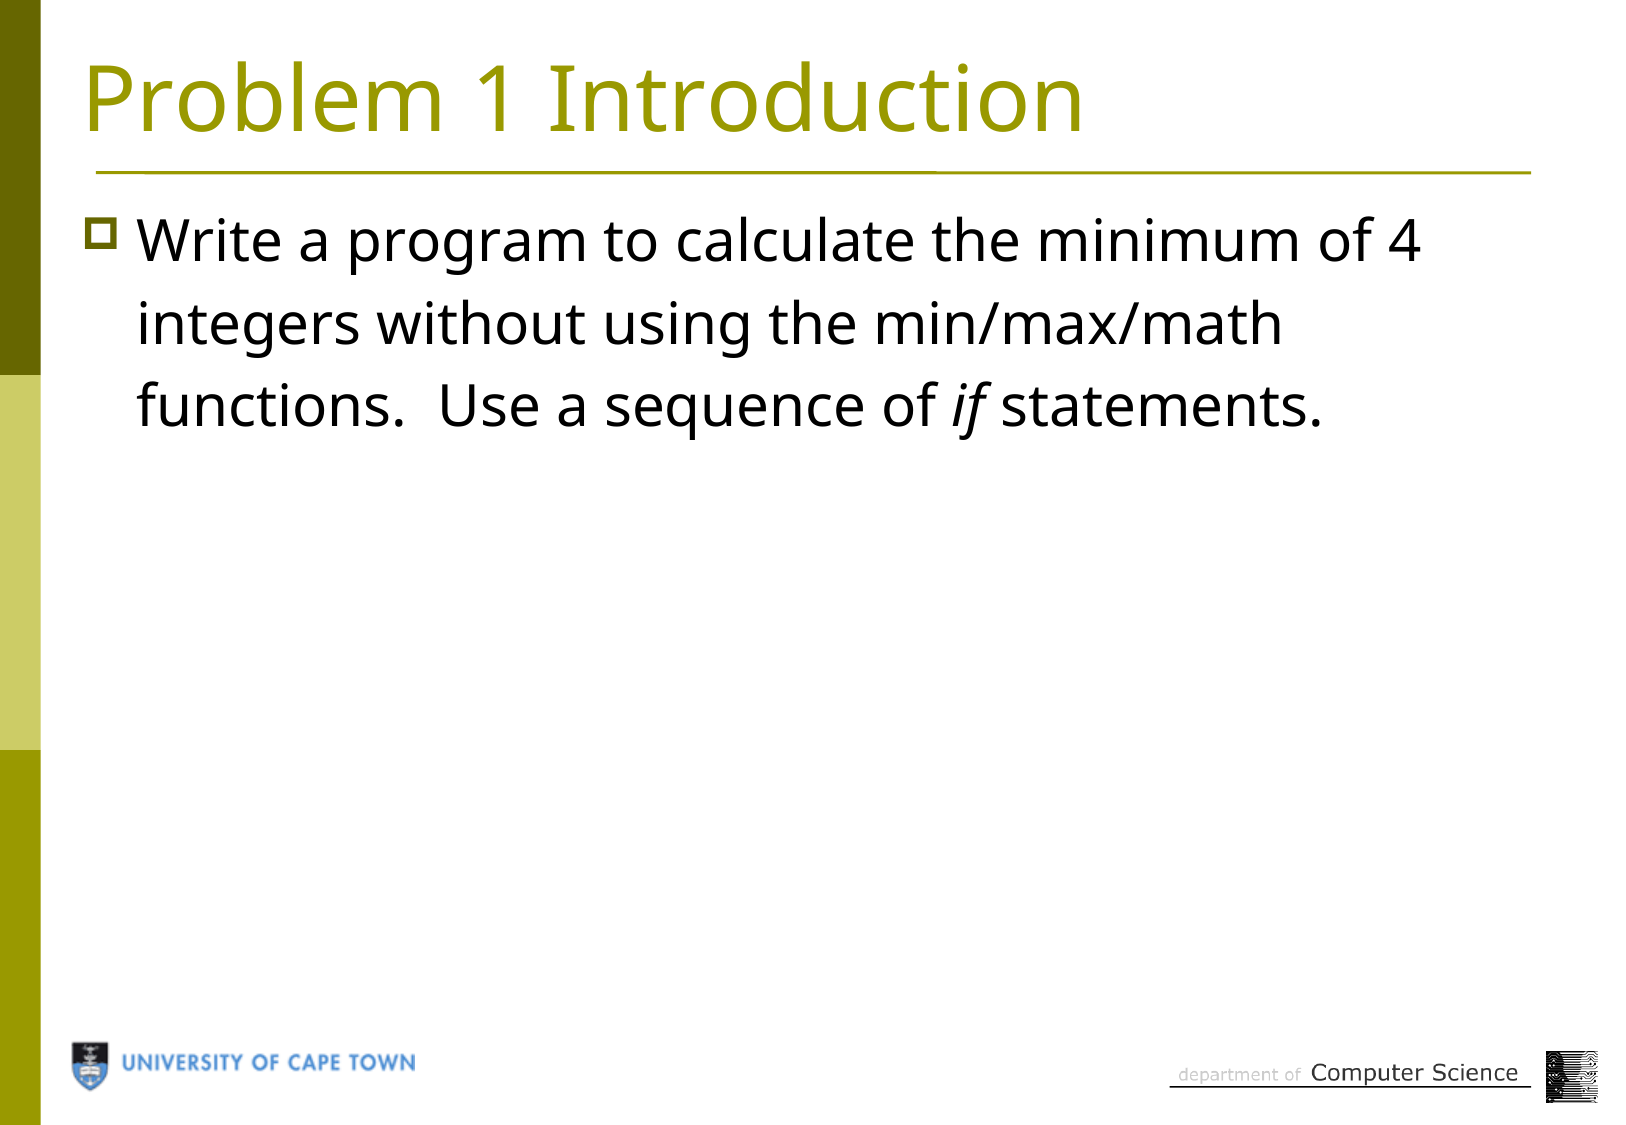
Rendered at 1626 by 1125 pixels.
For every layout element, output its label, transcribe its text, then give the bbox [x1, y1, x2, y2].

list Write a program to calculate the minimum of 4 integers without using the min/max/math functions. Use a sequence of if statements. [81, 196, 1543, 991]
picture [1546, 1051, 1598, 1103]
picture [61, 1024, 415, 1103]
picture [1169, 1043, 1532, 1091]
title Problem 1 Introduction [81, 36, 1543, 165]
